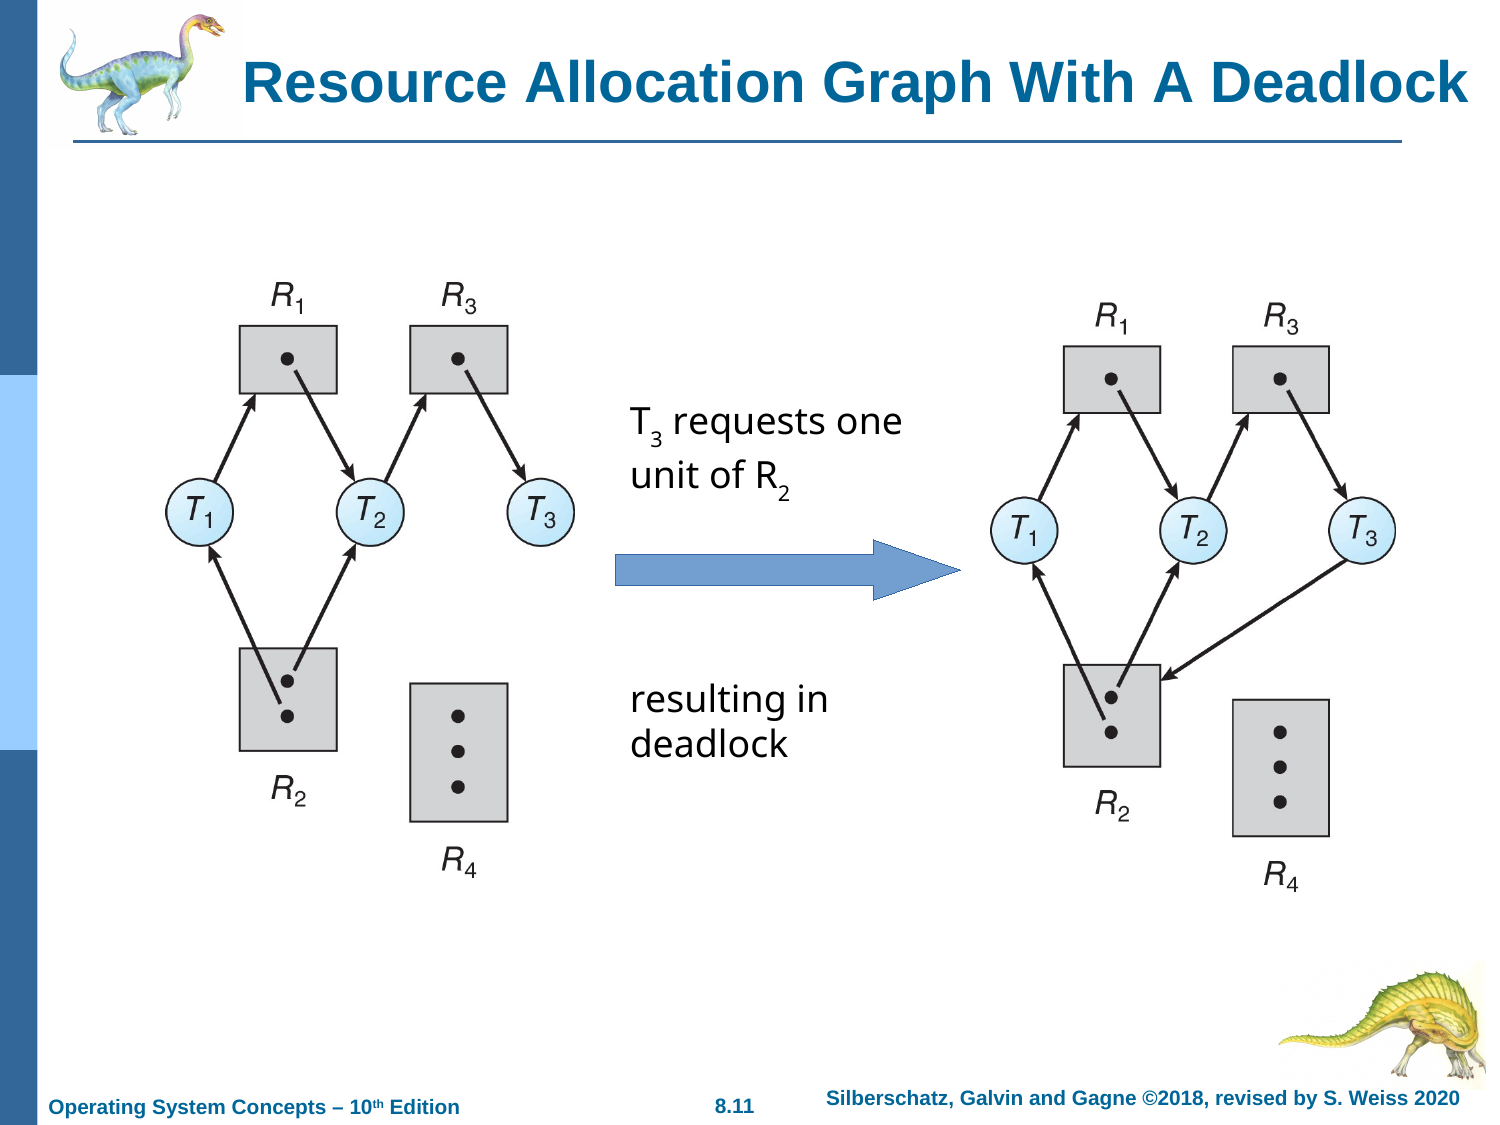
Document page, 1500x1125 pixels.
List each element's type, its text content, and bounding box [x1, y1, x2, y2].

text_box resulting in deadlock [615, 667, 976, 788]
text_box [615, 539, 961, 601]
picture [990, 299, 1396, 899]
picture [1275, 959, 1486, 1095]
text_box T3 requests one unit of R2 [615, 389, 976, 514]
title Resource Allocation Graph With A Deadlock [169, 44, 1500, 122]
picture [46, 0, 243, 149]
picture [165, 278, 575, 886]
